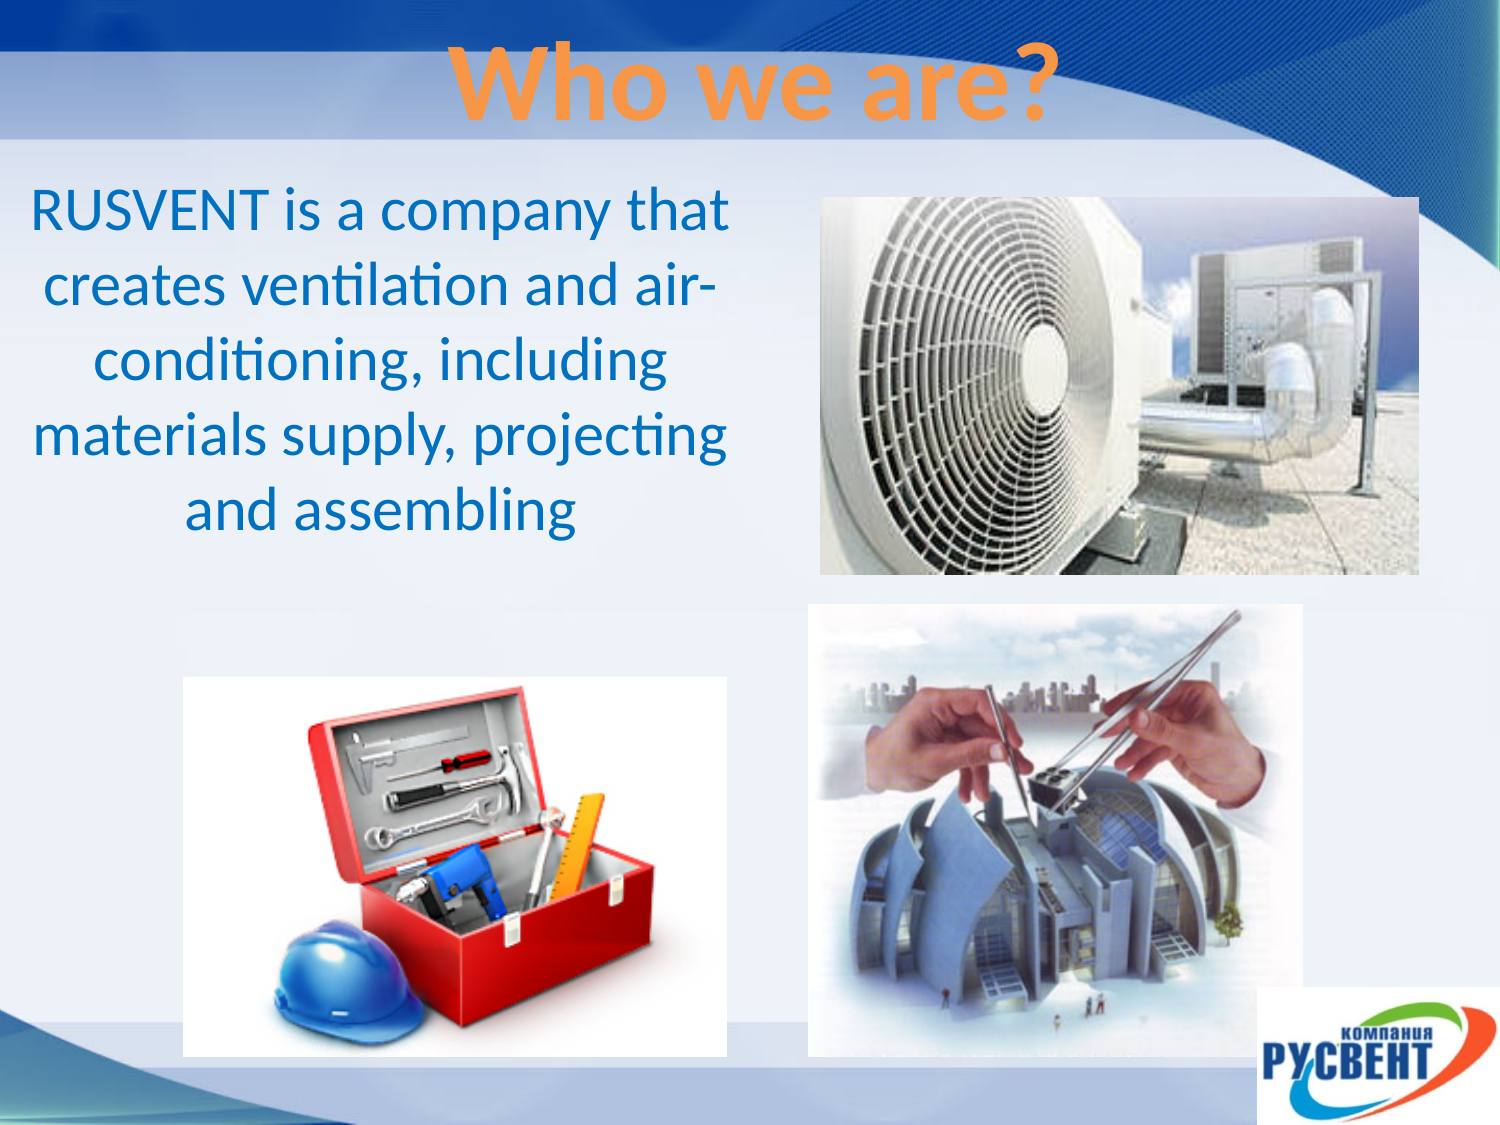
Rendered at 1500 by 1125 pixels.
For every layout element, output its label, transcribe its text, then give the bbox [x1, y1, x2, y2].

picture [183, 677, 727, 1057]
title Who we are? [324, 0, 1188, 150]
picture [808, 604, 1500, 1125]
picture [820, 197, 1419, 575]
list RUSVENT is a company that creates ventilation and air-conditioning, including materials supply, projecting and assembling [0, 160, 762, 646]
